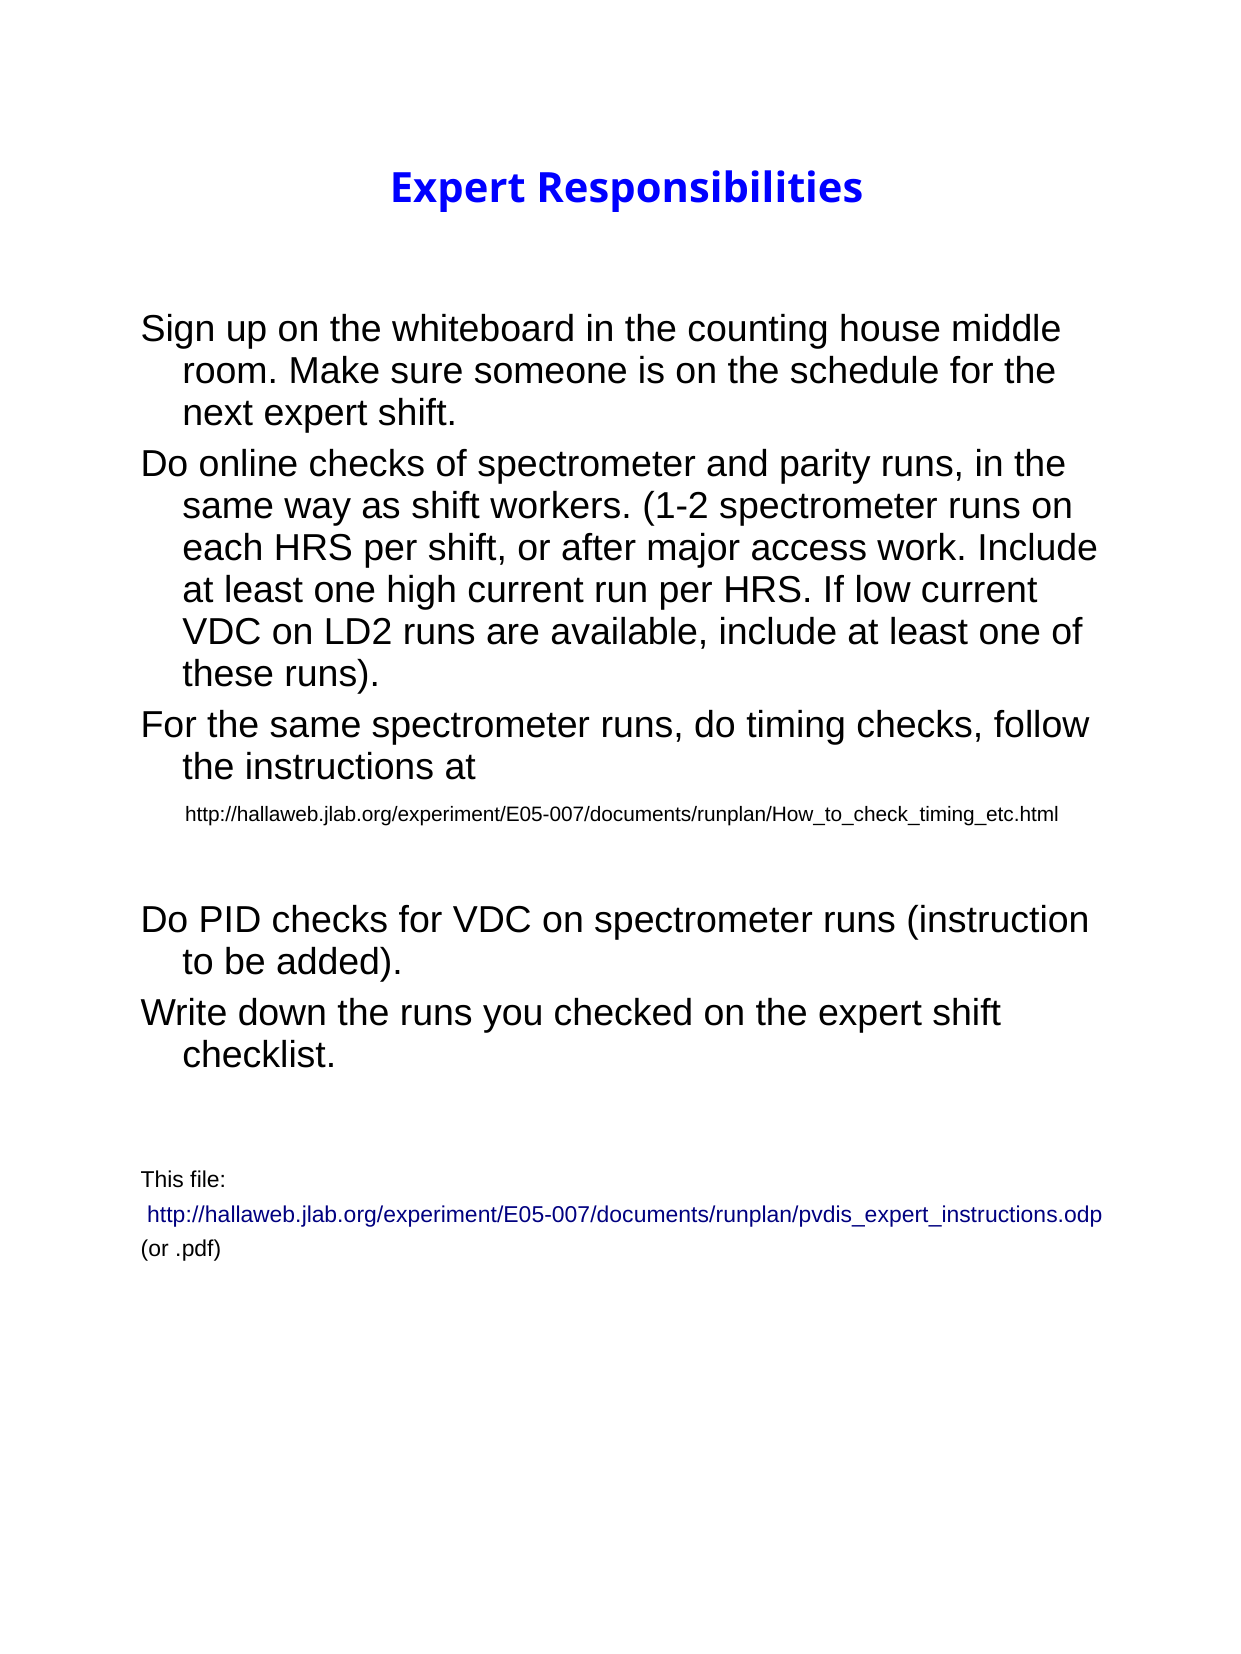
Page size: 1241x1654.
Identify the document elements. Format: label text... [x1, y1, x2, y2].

text_box Expert Responsibilities [375, 150, 862, 224]
text_box Sign up on the whiteboard in the counting house middle room. Make sure someone is on the schedule for the next expert shift. Do online checks of spectrometer and parity runs, in the same way as shift workers. (1-2 spectrometer runs on each HRS per shift, or after major access work. Include at least one high current run per HRS. If low current VDC on LD2 runs are available, include at least one of these runs). For the same spectrometer runs, do timing checks, follow the instructions at Do PID checks for VDC on spectrometer runs (instruction to be added). Write down the runs you checked on the expert shift checklist. This file: http://hallaweb.jlab.org/experiment/E05-007/documents/runplan/pvdis_expert_instructions.odp (or .pdf) [124, 300, 1137, 1276]
text_box http://hallaweb.jlab.org/experiment/E05-007/documents/runplan/How_to_check_timing_etc.html [170, 795, 1088, 895]
